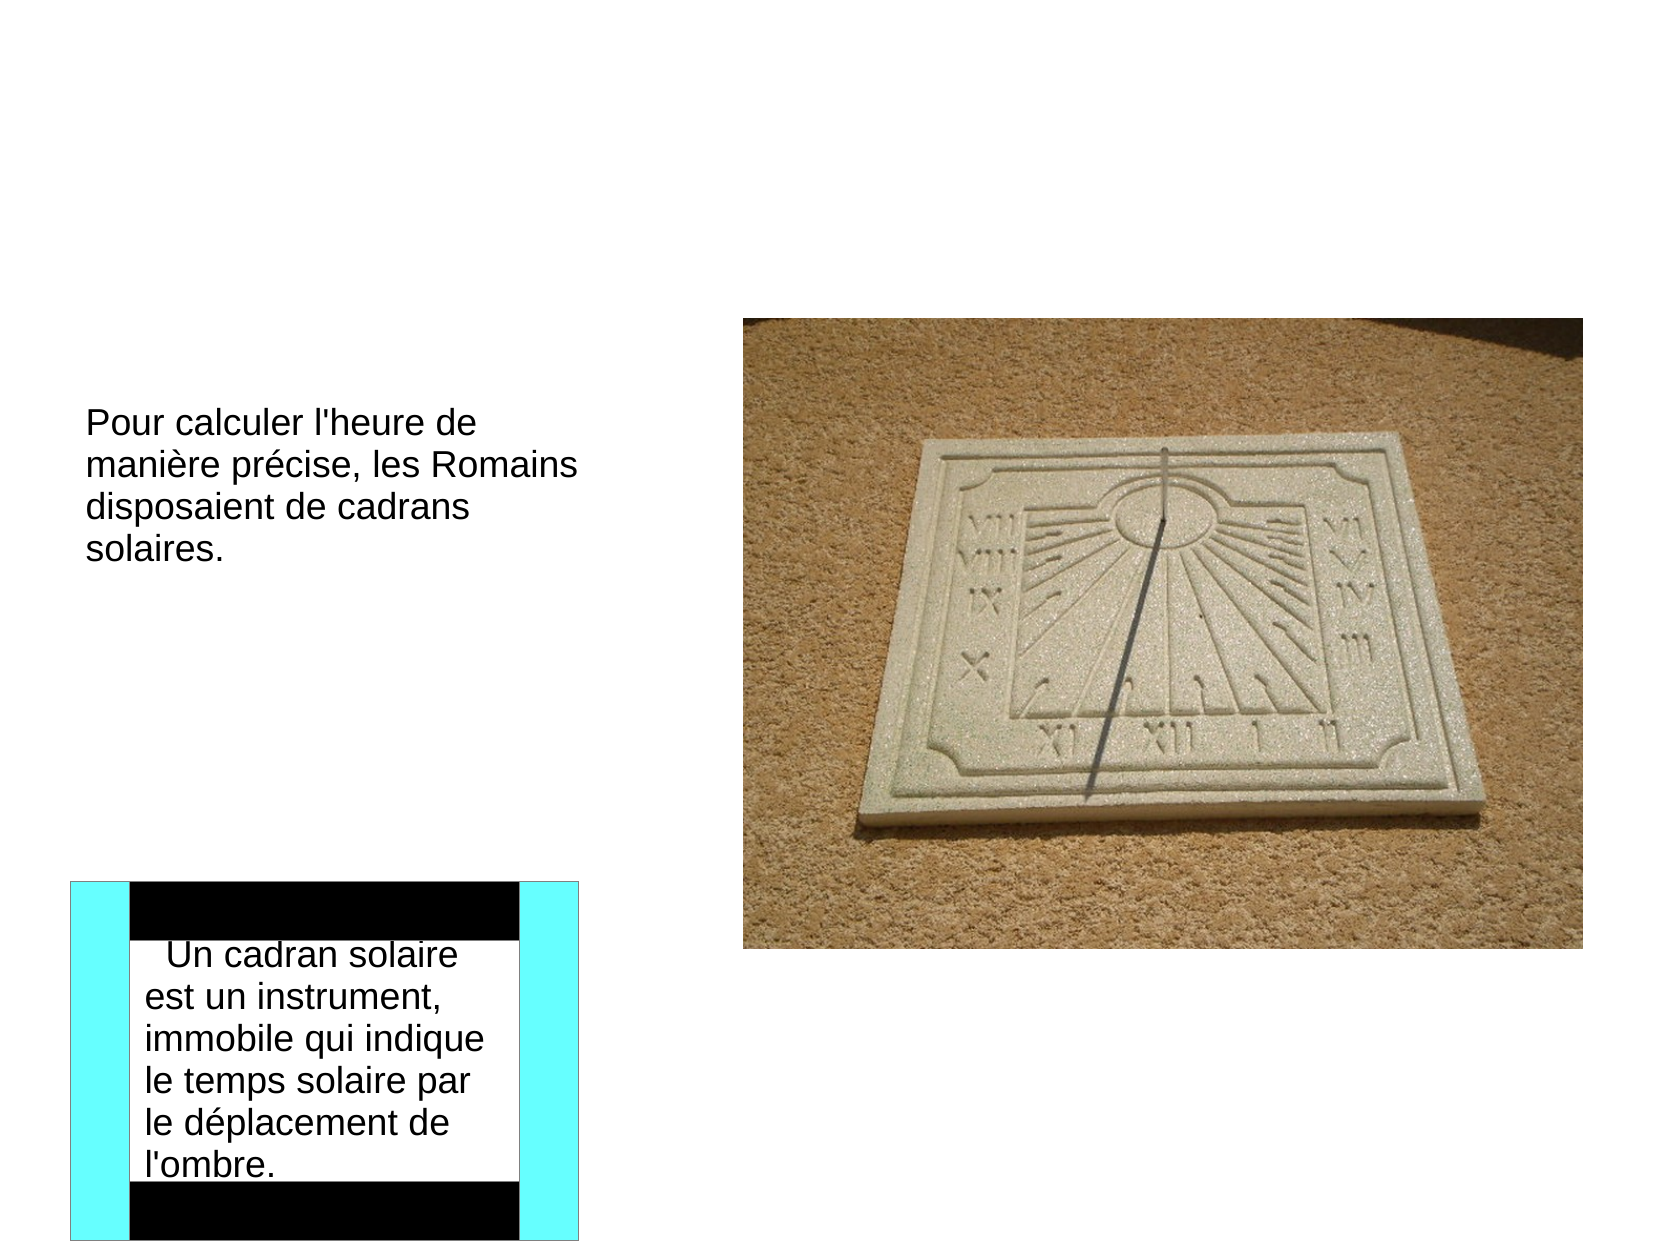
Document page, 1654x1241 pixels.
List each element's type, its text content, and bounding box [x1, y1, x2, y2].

picture [743, 318, 1583, 949]
text_box [70, 881, 579, 1241]
text_box Un cadran solaire est un instrument, immobile qui indique le temps solaire par le déplacement de l'ombre. [130, 941, 507, 1181]
text_box Pour calculer l'heure de manière précise, les Romains disposaient de cadrans solaires. [70, 394, 626, 662]
